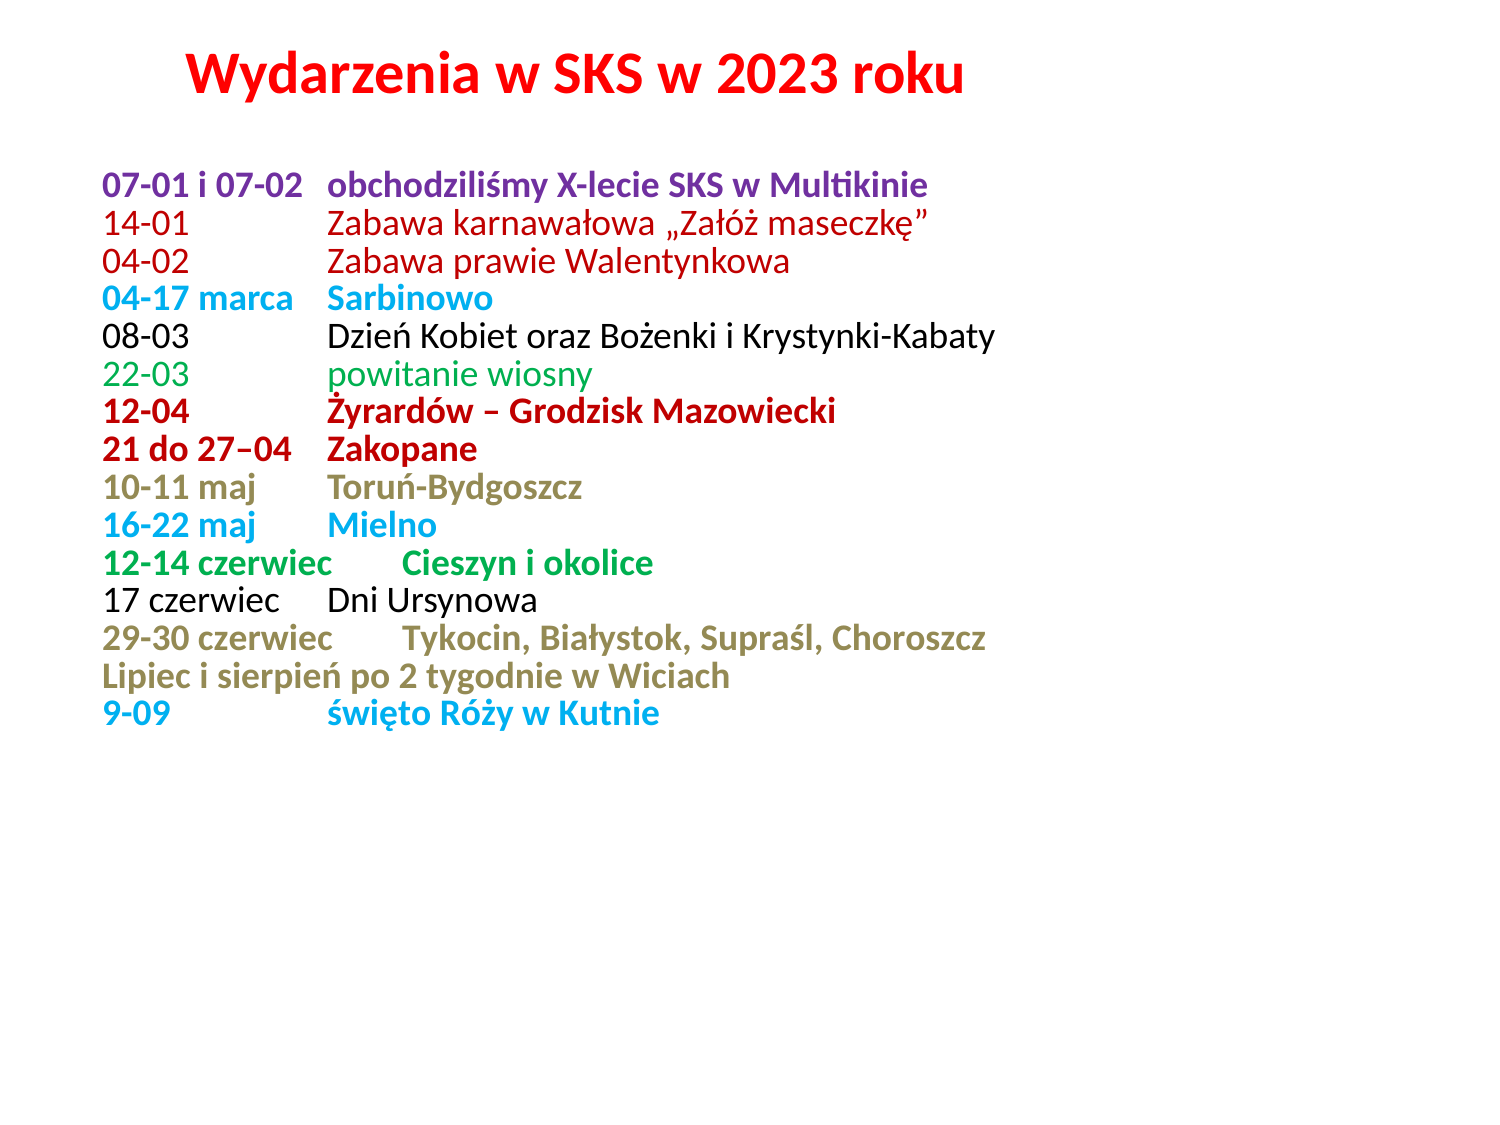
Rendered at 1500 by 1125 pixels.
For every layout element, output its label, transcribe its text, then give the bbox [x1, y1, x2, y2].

text_box Wydarzenia w SKS w 2023 roku 07-01 i 07-02 obchodziliśmy X-lecie SKS w Multikinie 14-01 Zabawa karnawałowa „Załóż maseczkę” 04-02 Zabawa prawie Walentynkowa 04-17 marca Sarbinowo 08-03 Dzień Kobiet oraz Bożenki i Krystynki-Kabaty 22-03 powitanie wiosny 12-04 Żyrardów – Grodzisk Mazowiecki 21 do 27–04 Zakopane 10-11 maj Toruń-Bydgoszcz 16-22 maj Mielno 12-14 czerwiec Cieszyn i okolice 17 czerwiec Dni Ursynowa 29-30 czerwiec Tykocin, Białystok, Supraśl, Choroszcz Lipiec i sierpień po 2 tygodnie w Wiciach 9-09 święto Róży w Kutnie [88, 31, 1247, 953]
